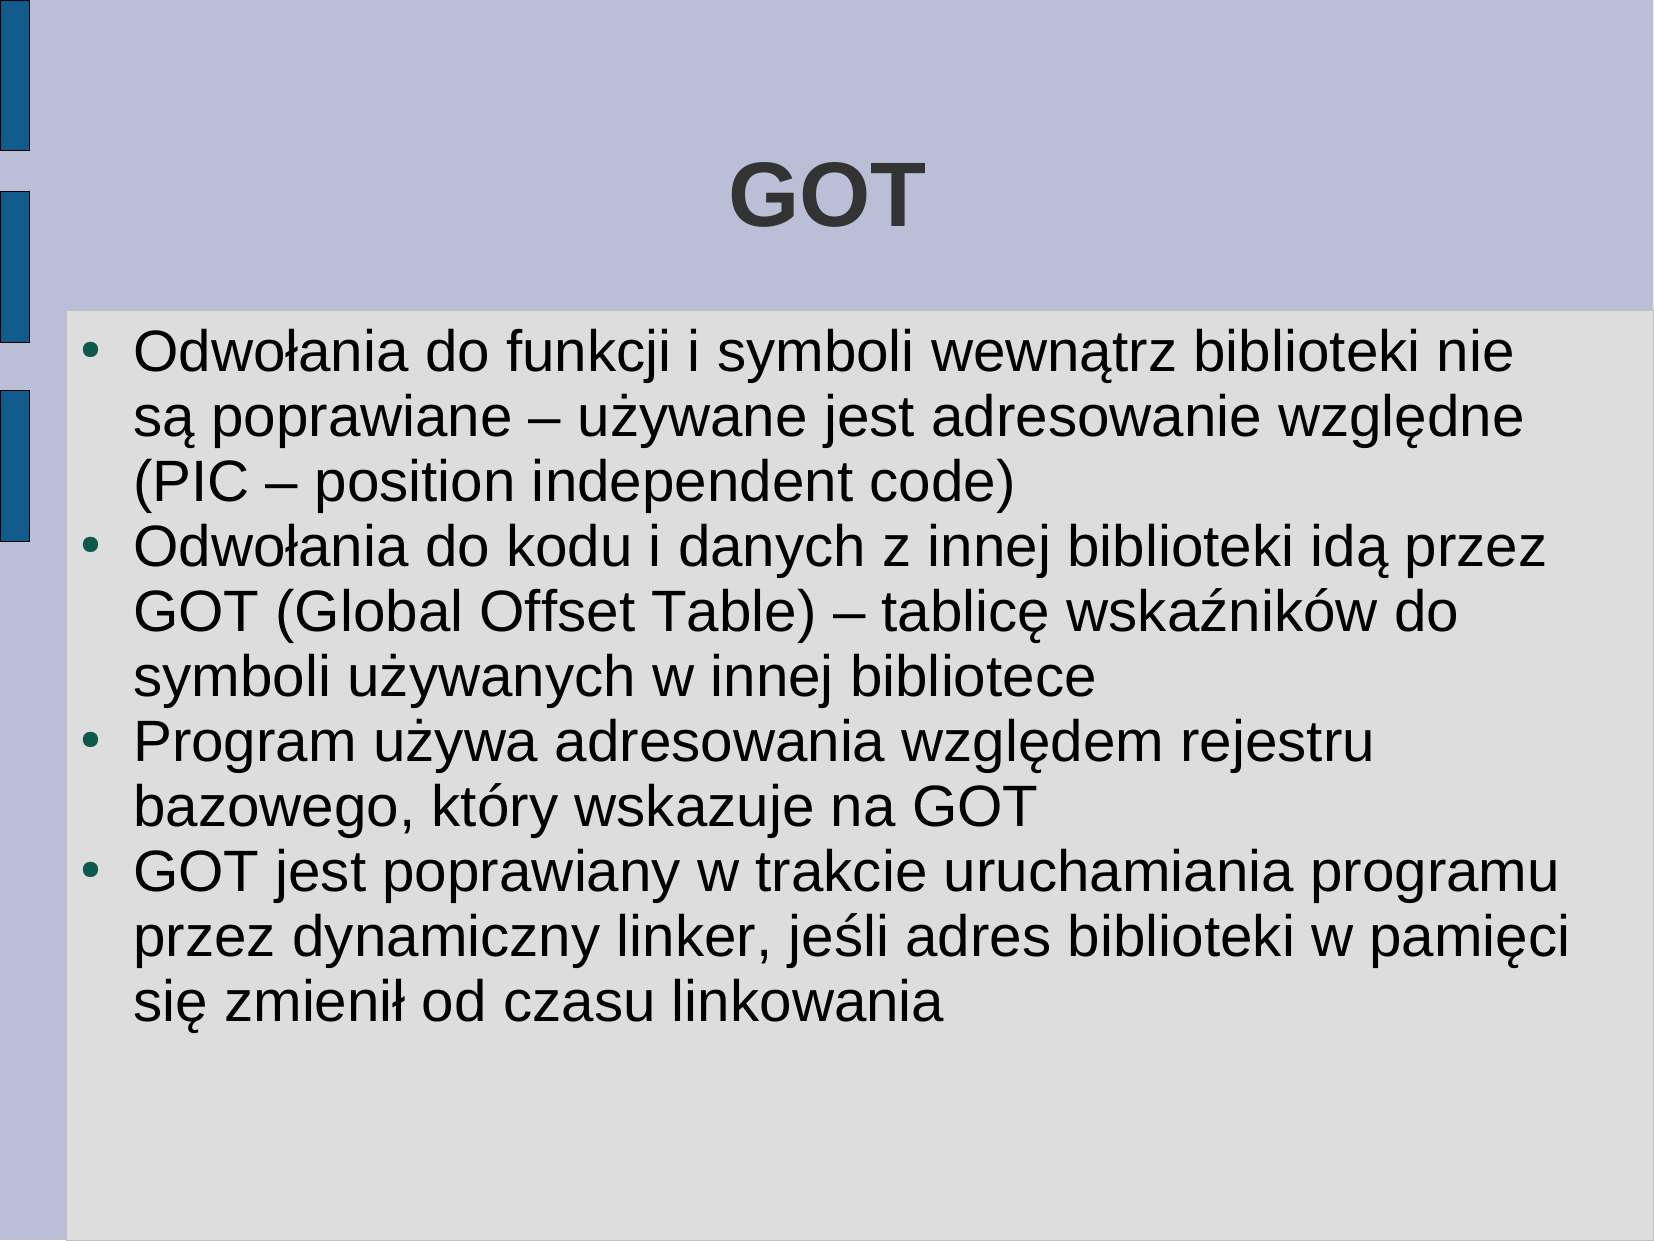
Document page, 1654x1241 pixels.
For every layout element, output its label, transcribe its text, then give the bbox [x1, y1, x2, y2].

list Odwołania do funkcji i symboli wewnątrz biblioteki nie są poprawiane – używane jest adresowanie względne (PIC – position independent code) Odwołania do kodu i danych z innej biblioteki idą przez GOT (Global Offset Table) – tablicę wskaźników do symboli używanych w innej bibliotece Program używa adresowania względem rejestru bazowego, który wskazuje na GOT GOT jest poprawiany w trakcie uruchamiania programu przez dynamiczny linker, jeśli adres biblioteki w pamięci się zmienił od czasu linkowania [62, 319, 1595, 1117]
title GOT [121, 91, 1534, 299]
